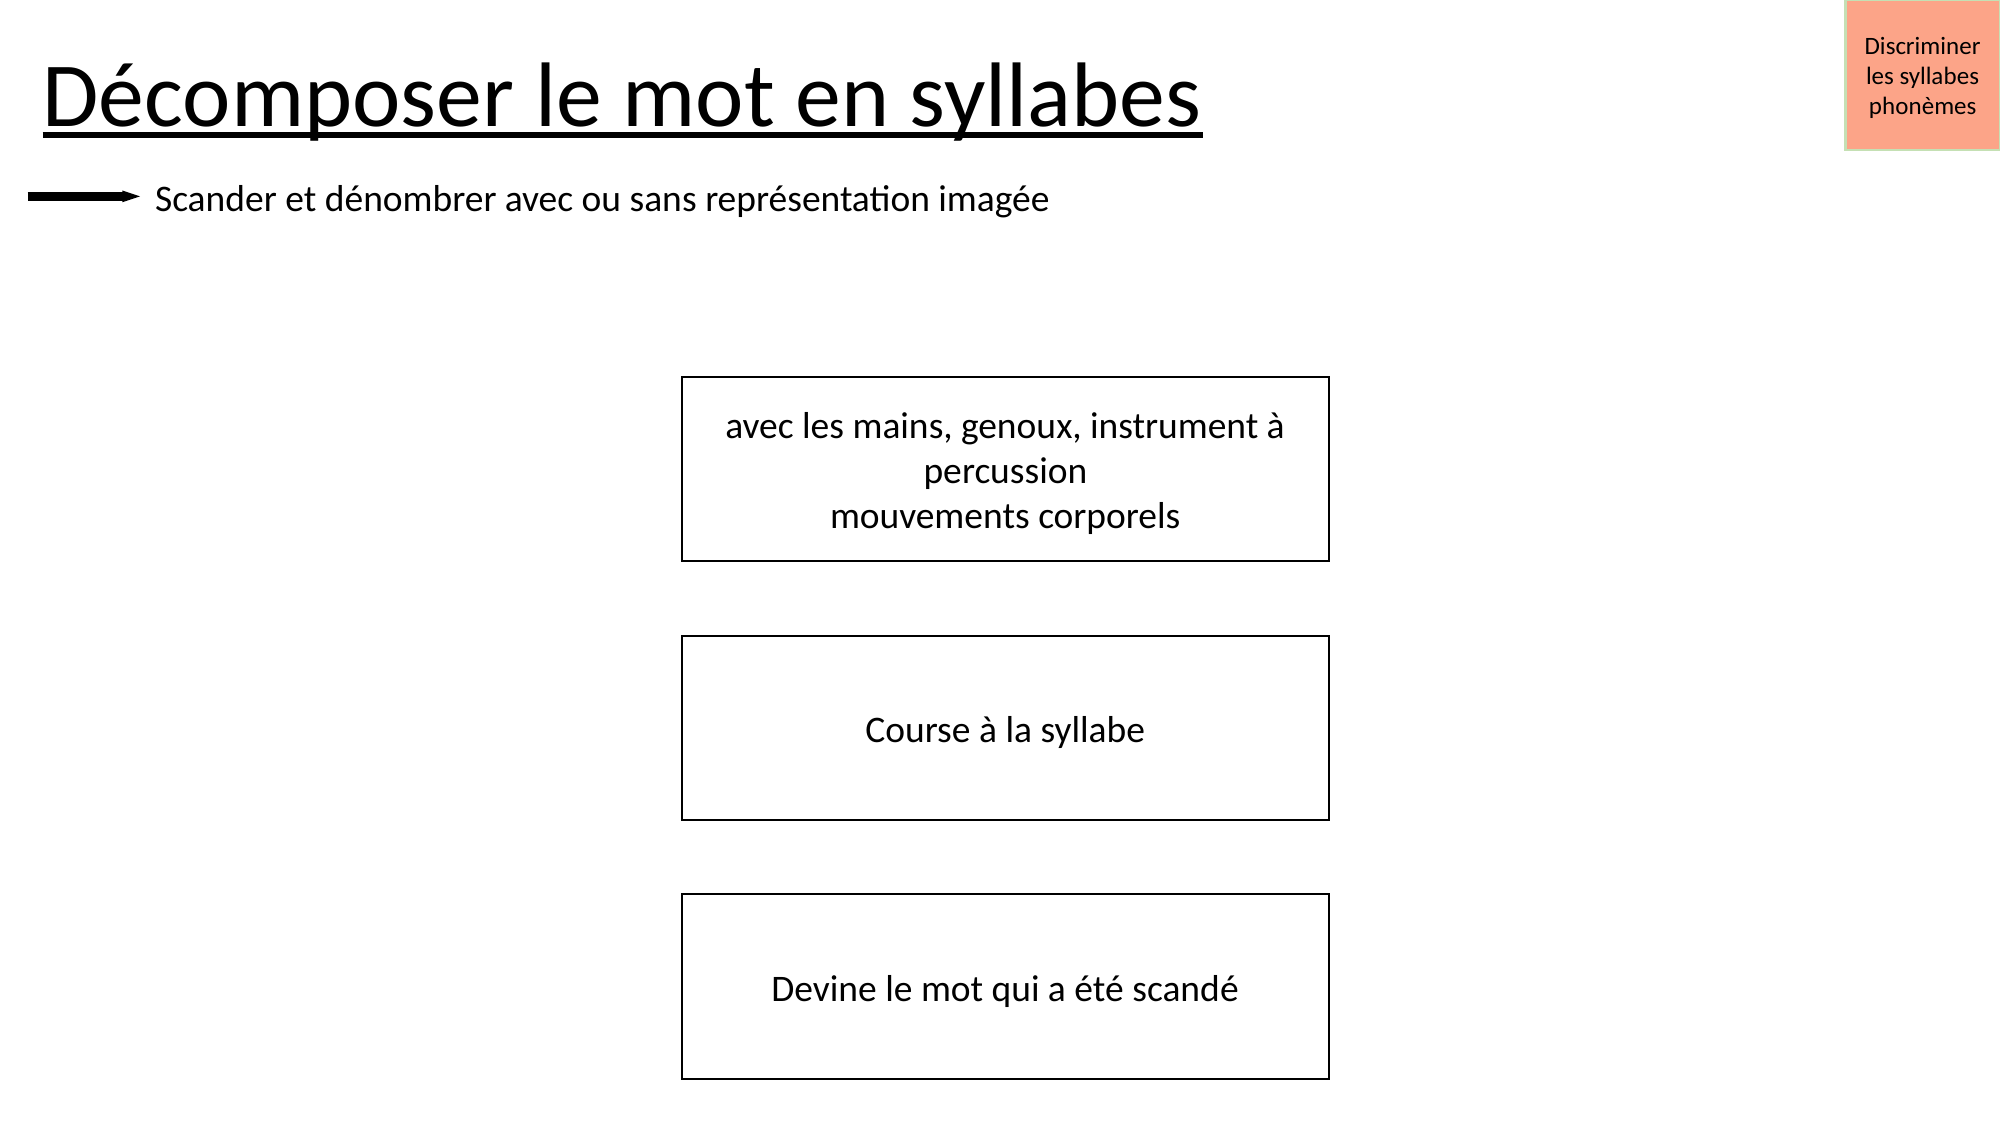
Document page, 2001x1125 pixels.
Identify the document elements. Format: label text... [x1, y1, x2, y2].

text_box Discriminer les syllabes phonèmes [1846, 0, 2000, 150]
text_box avec les mains, genoux, instrument à percussion mouvements corporels [682, 377, 1329, 561]
text_box Course à la syllabe [682, 636, 1329, 820]
text_box Décomposer le mot en syllabes [27, 27, 1218, 152]
text_box Devine le mot qui a été scandé [682, 894, 1329, 1079]
text_box Scander et dénombrer avec ou sans représentation imagée [140, 166, 1066, 226]
